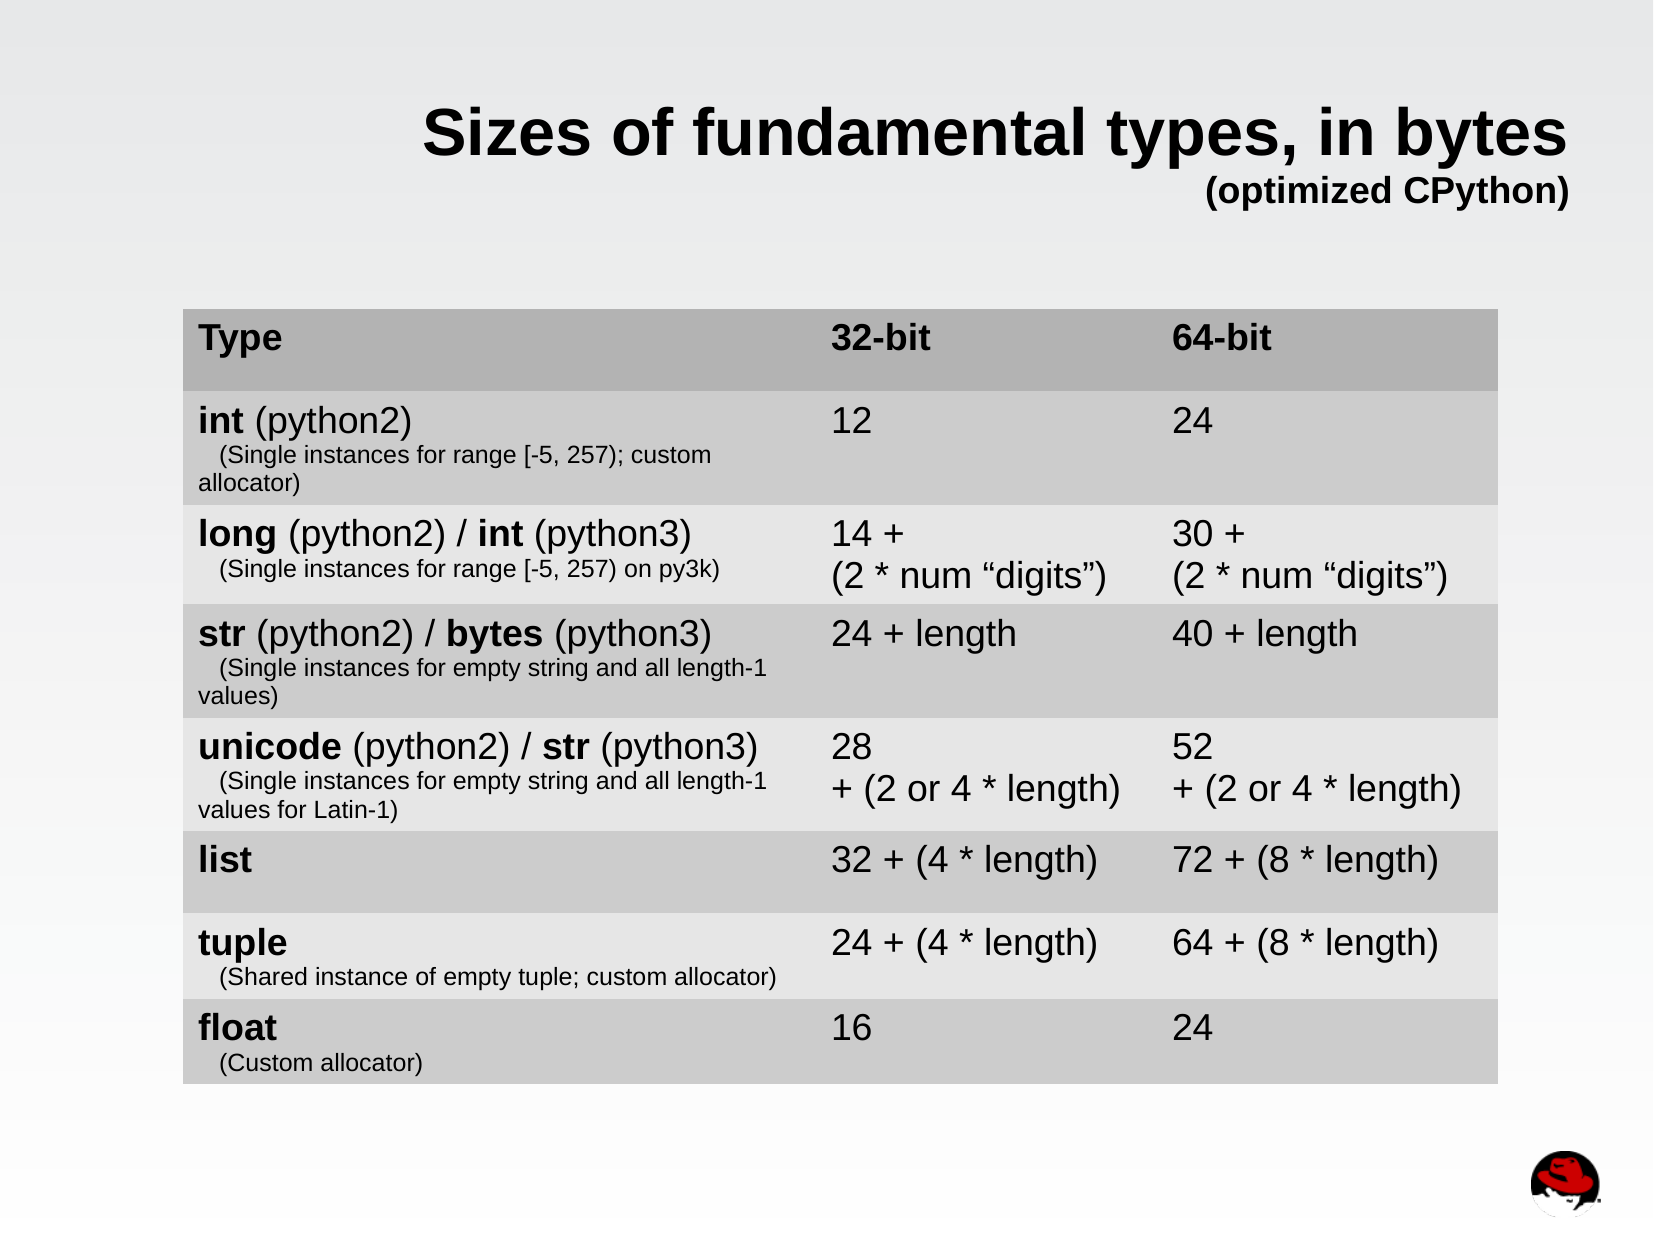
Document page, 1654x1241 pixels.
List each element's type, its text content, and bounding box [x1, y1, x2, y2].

picture [0, 0, 1654, 1241]
table_cell str (python2) / bytes (python3) (Single instances for empty string and all length-1 values) [183, 604, 816, 718]
table_header 64-bit [1157, 309, 1498, 391]
table_cell 64 + (8 * length) [1157, 913, 1498, 999]
table_cell 24 + (4 * length) [816, 913, 1157, 999]
table_cell 24 [1157, 999, 1498, 1084]
table_cell float (Custom allocator) [183, 999, 816, 1084]
table_cell 40 + length [1157, 604, 1498, 718]
table_header 32-bit [816, 309, 1157, 391]
table_cell list [183, 831, 816, 913]
table_cell tuple (Shared instance of empty tuple; custom allocator) [183, 913, 816, 999]
table_cell int (python2) (Single instances for range [-5, 257); custom allocator) [183, 391, 816, 505]
table_cell long (python2) / int (python3) (Single instances for range [-5, 257) on py3k) [183, 505, 816, 604]
table_cell 16 [816, 999, 1157, 1084]
table_cell 24 [1157, 391, 1498, 505]
table_cell unicode (python2) / str (python3) (Single instances for empty string and all length-1 values for Latin-1) [183, 718, 816, 831]
title Sizes of fundamental types, in bytes (optimized CPython) [82, 56, 1571, 250]
table_cell 12 [816, 391, 1157, 505]
table_cell 24 + length [816, 604, 1157, 718]
table_cell 72 + (8 * length) [1157, 831, 1498, 913]
table_cell 14 + (2 * num “digits”) [816, 505, 1157, 604]
table_cell 52 + (2 or 4 * length) [1157, 718, 1498, 831]
table_cell 30 + (2 * num “digits”) [1157, 505, 1498, 604]
table_cell 32 + (4 * length) [816, 831, 1157, 913]
table_cell 28 + (2 or 4 * length) [816, 718, 1157, 831]
table_header Type [183, 309, 816, 391]
